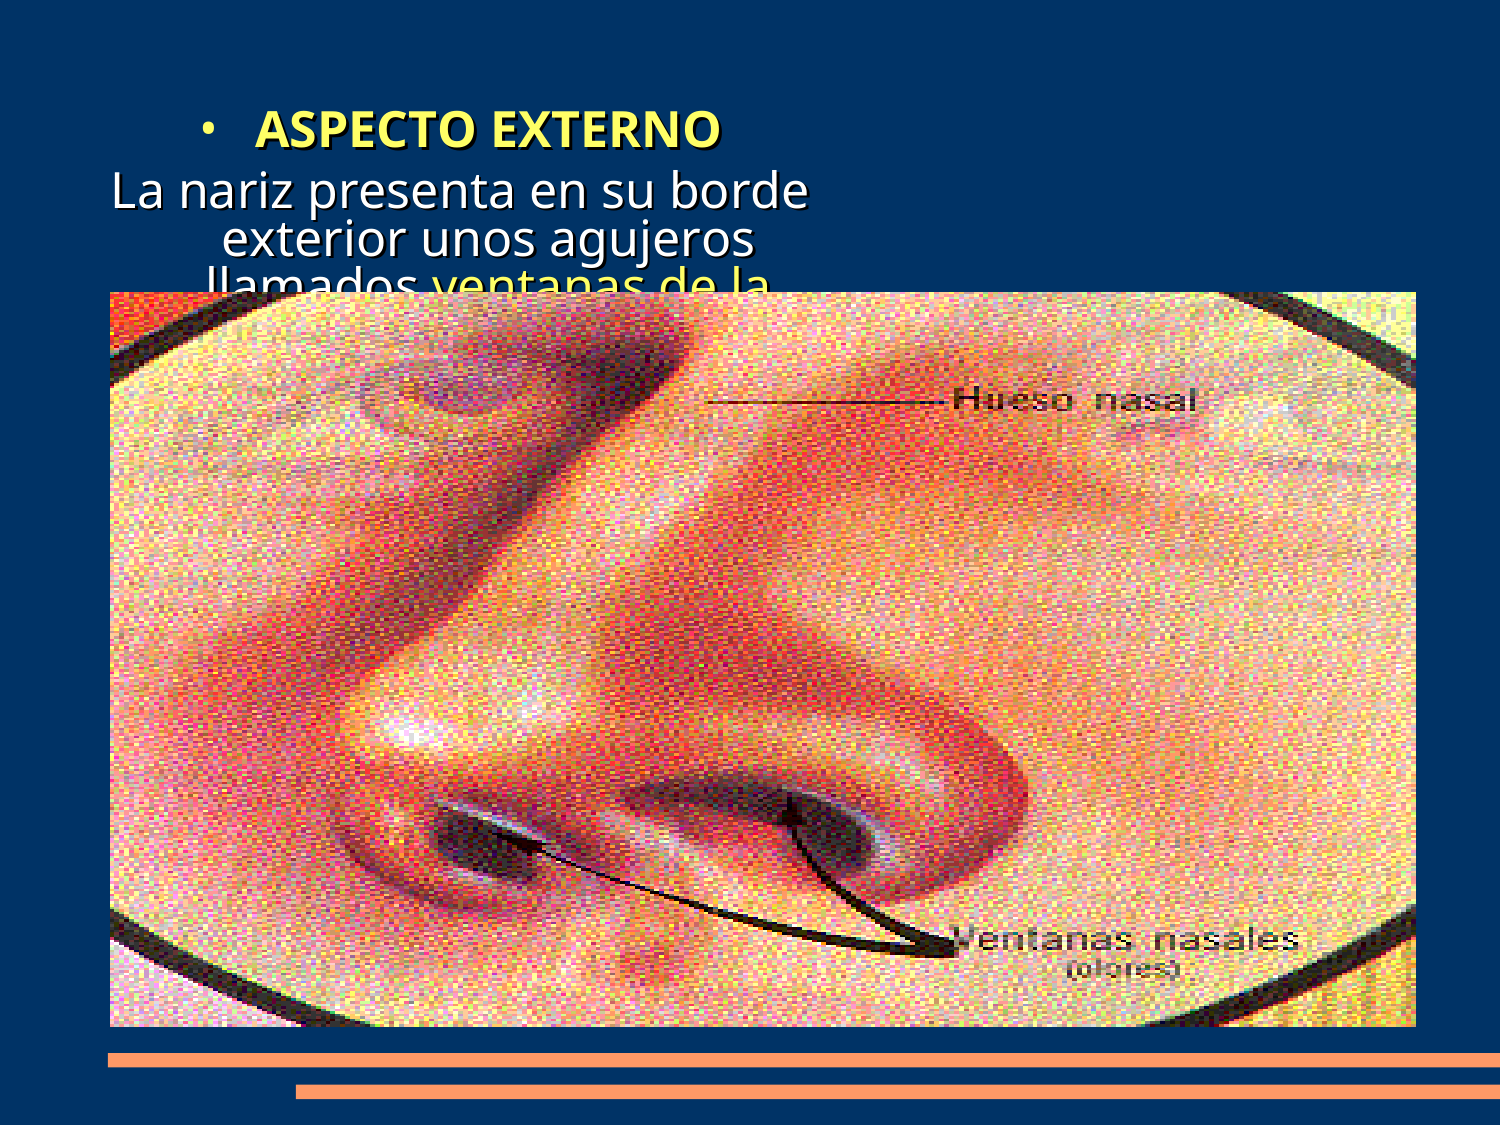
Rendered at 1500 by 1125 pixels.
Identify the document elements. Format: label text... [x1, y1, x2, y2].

chart [110, 292, 1416, 1027]
text_box ASPECTO EXTERNO La nariz presenta en su borde exterior unos agujeros llamados ventanas de la nariz, que por dentro se abren a la faringe. En la parte superior se encuentran los huesos nasales que sostienen y dan forma a la nariz. En la parte inferior está sostenida por cartílagos. Las ventanas están cubiertas por unos pelos que sirven para impedir la penetración de cuerpos extraños durante la respiración. [88, 101, 833, 1071]
